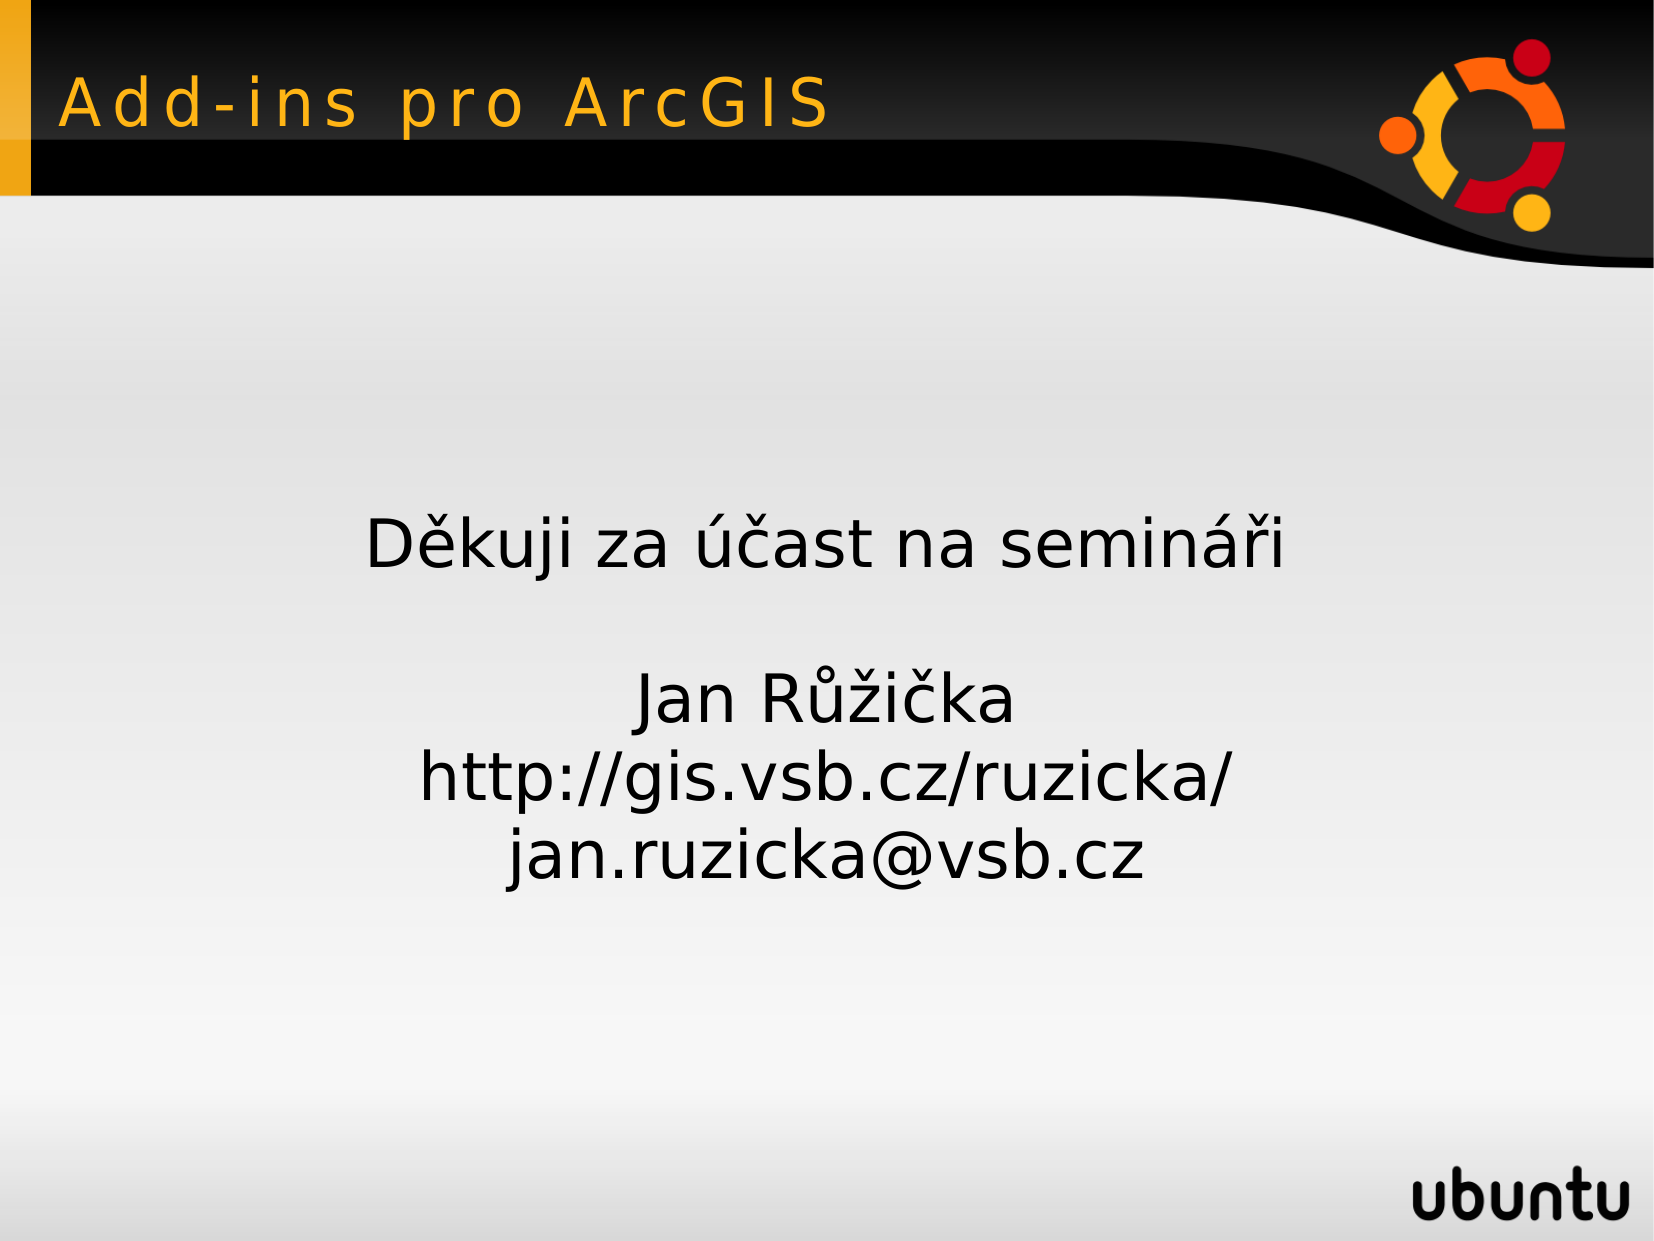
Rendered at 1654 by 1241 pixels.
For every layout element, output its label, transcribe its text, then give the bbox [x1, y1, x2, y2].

picture [0, 0, 1654, 1241]
subtitle Děkuji za účast na semináři Jan Růžička http://gis.vsb.cz/ruzicka/ jan.ruzicka@vsb.cz [82, 290, 1571, 1109]
title Add-ins pro ArcGIS [59, 29, 1270, 178]
